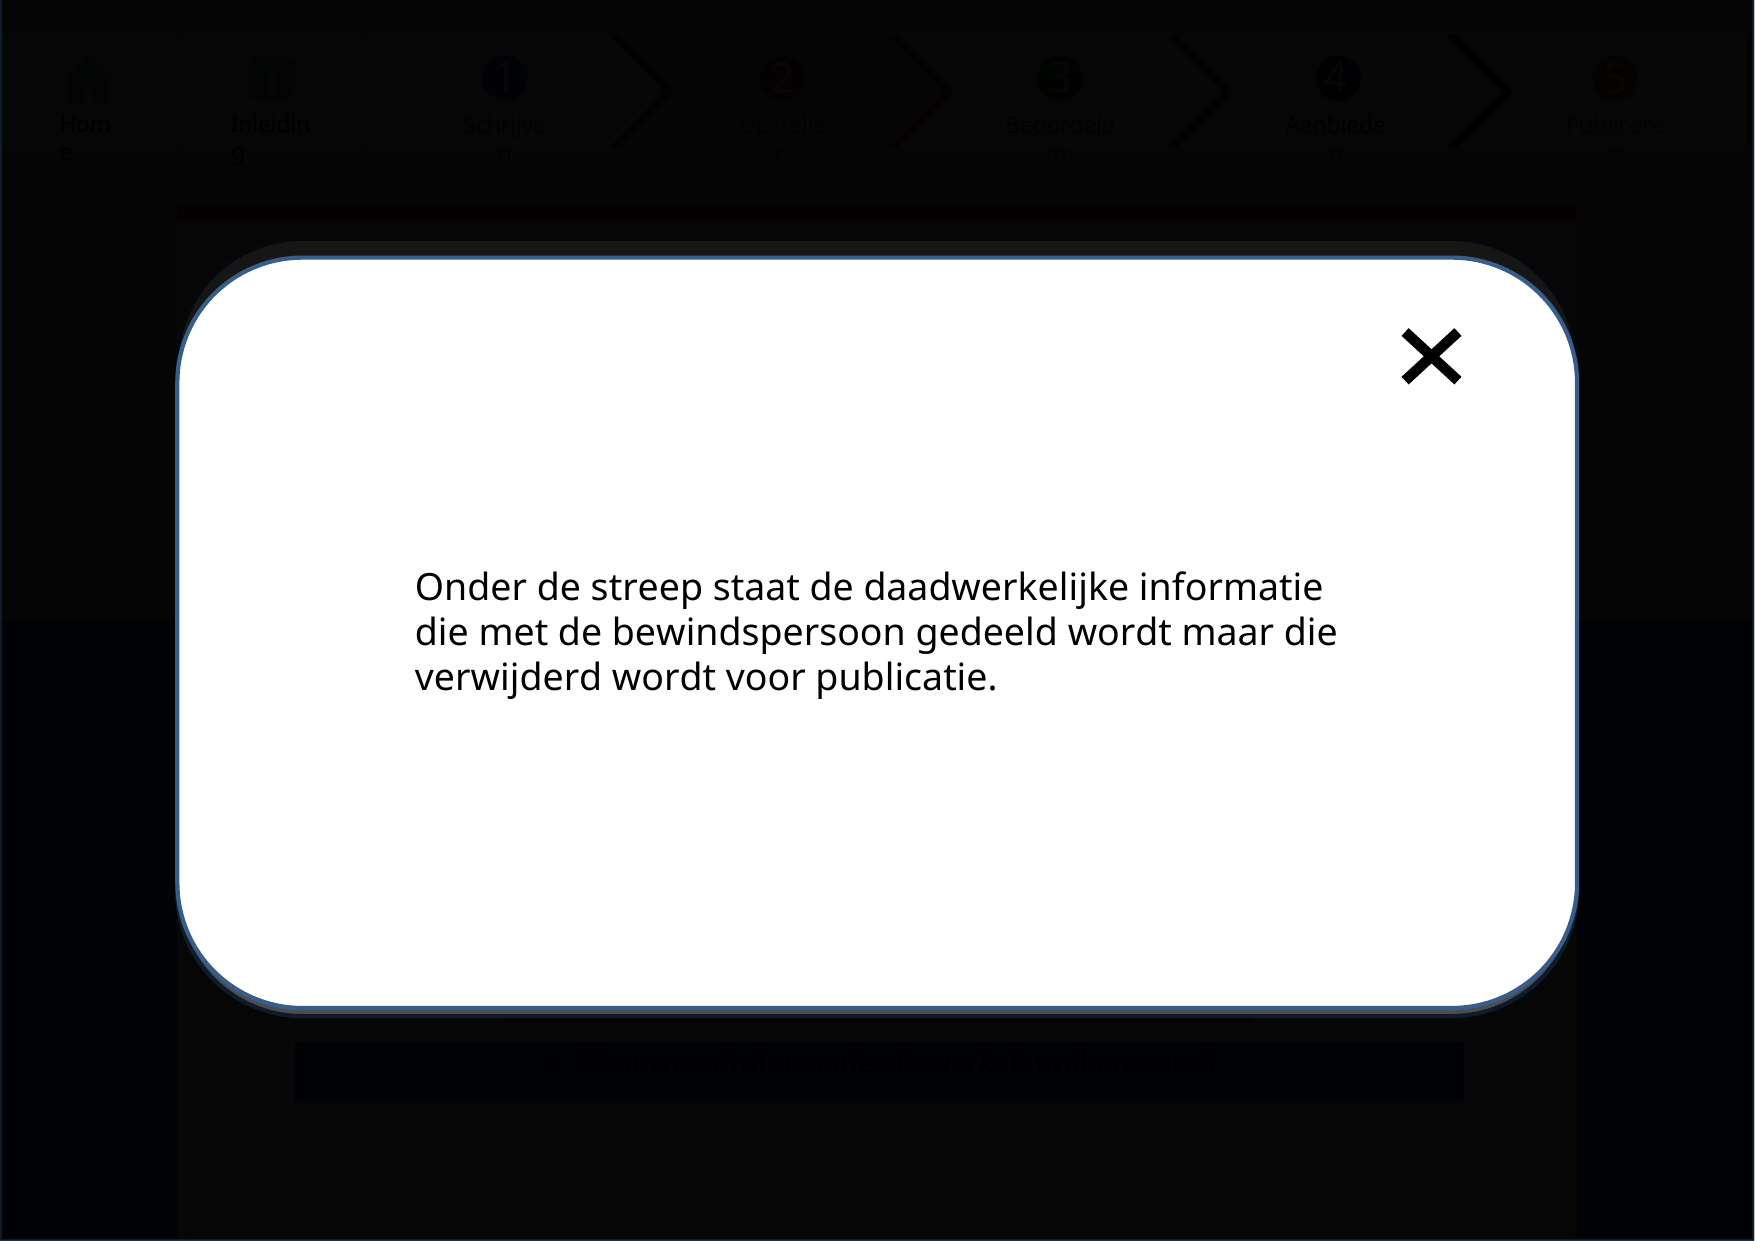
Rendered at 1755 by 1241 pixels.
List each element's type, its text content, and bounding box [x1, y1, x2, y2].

text_box Onder de streep staat de daadwerkelijke informatie die met de bewindspersoon gedeeld wordt maar die verwijderd wordt voor publicatie. [400, 555, 1377, 753]
text_box [0, 0, 1754, 1241]
